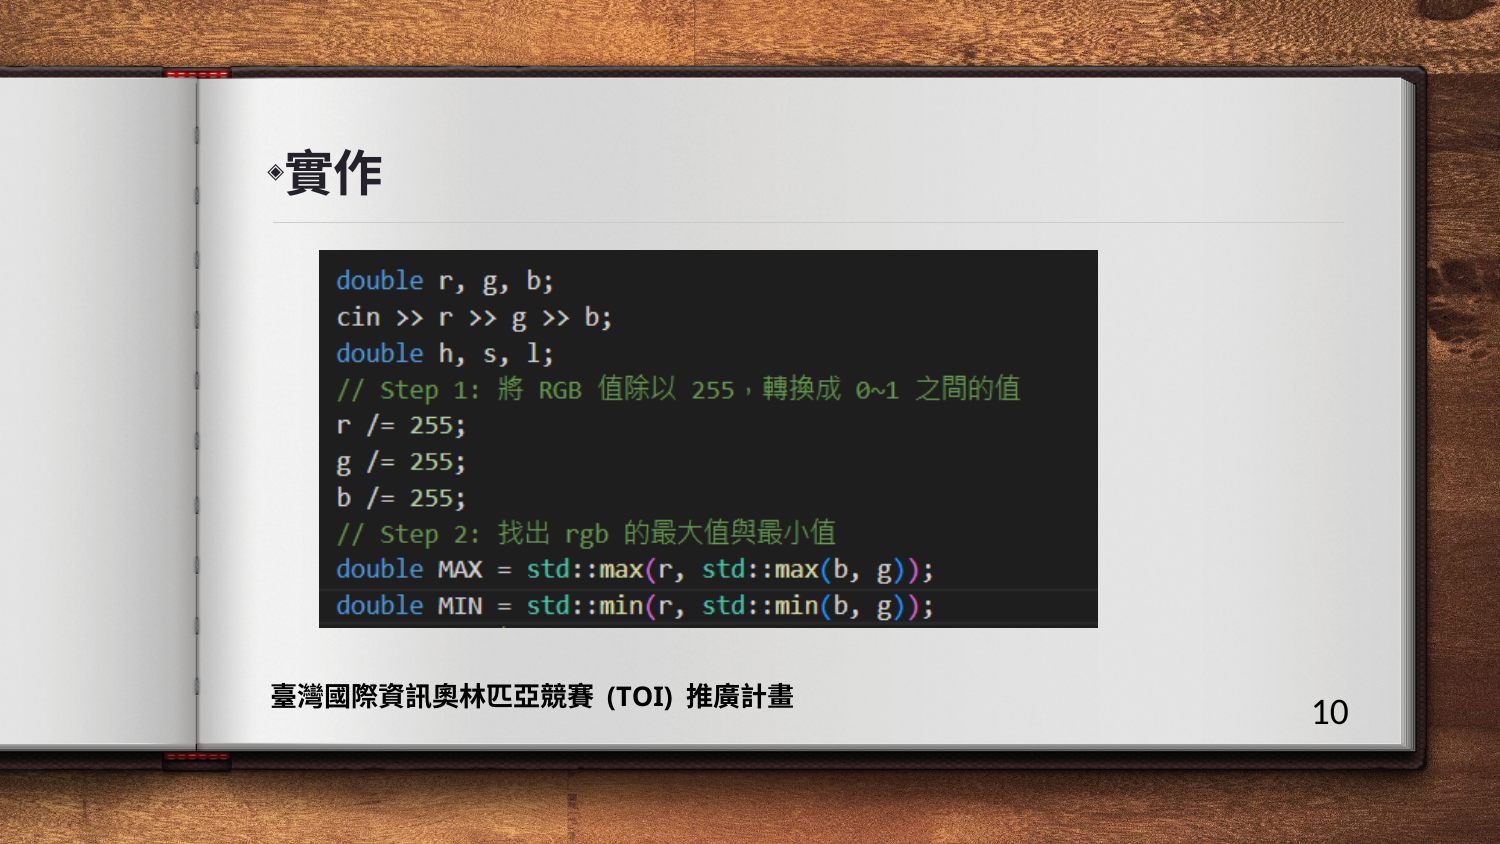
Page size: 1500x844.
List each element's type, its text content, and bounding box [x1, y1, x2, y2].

text_box 10 [1295, 672, 1386, 737]
picture [319, 250, 1098, 628]
list 實作 [252, 126, 1194, 216]
